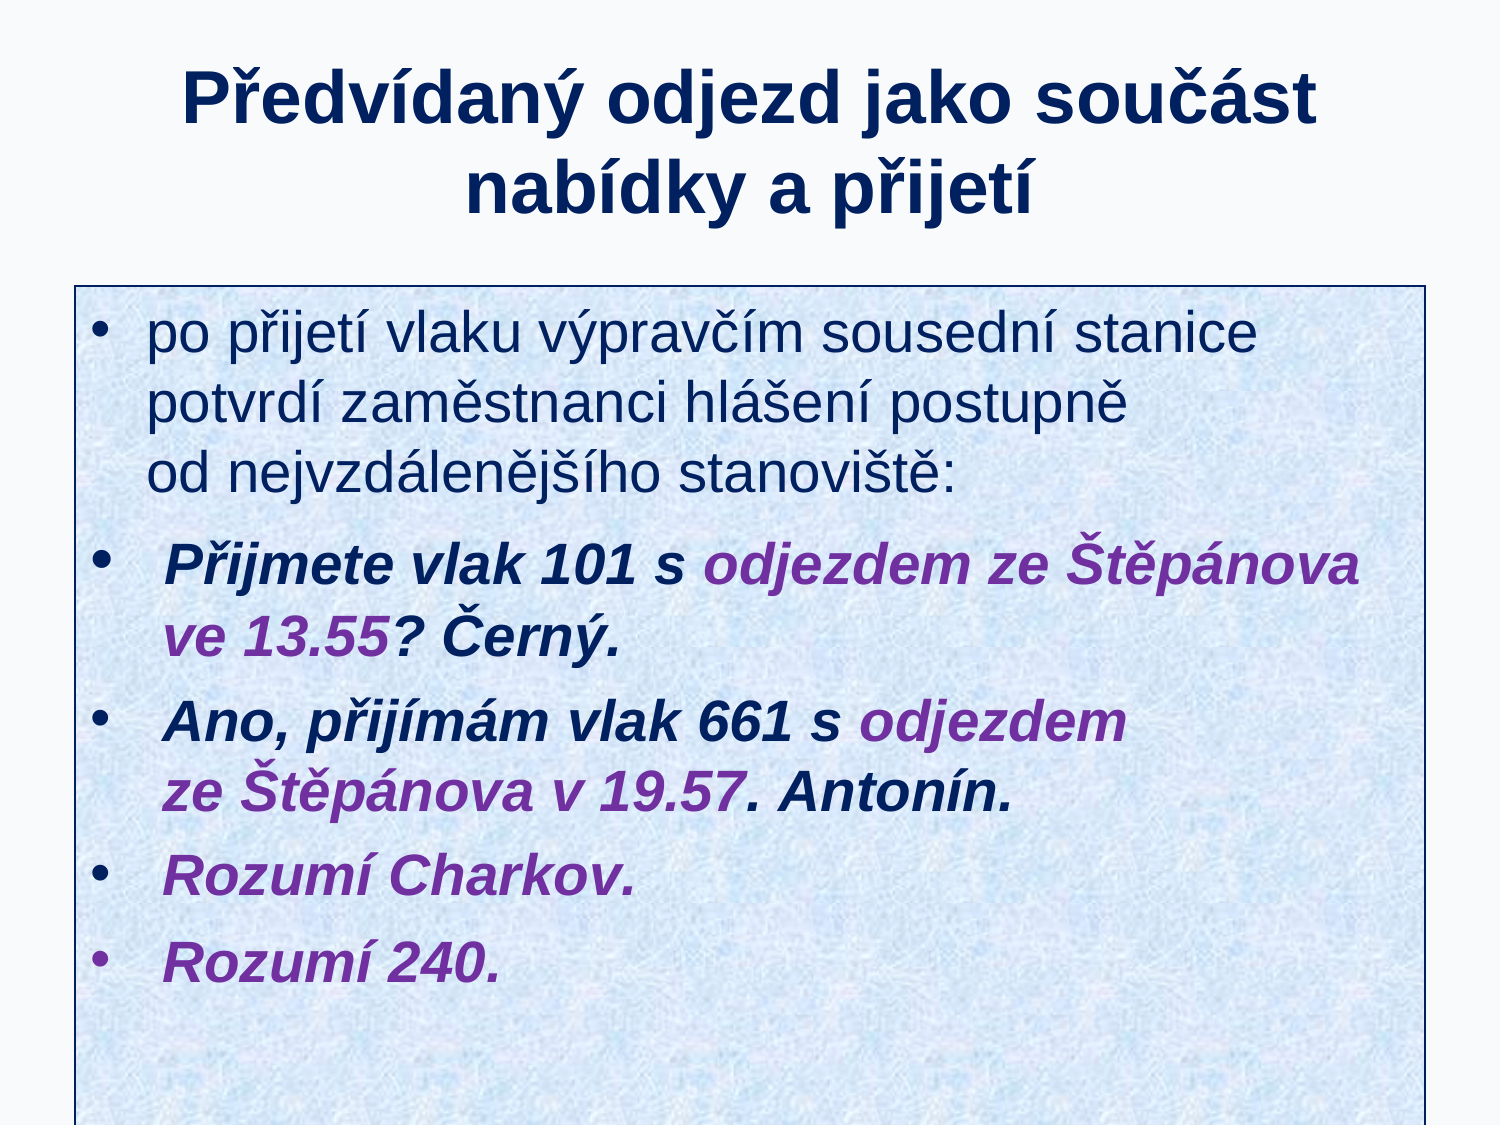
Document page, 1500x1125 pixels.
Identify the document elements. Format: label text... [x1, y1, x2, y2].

title Předvídaný odjezd jako součást nabídky a přijetí [75, 41, 1426, 237]
list po přijetí vlaku výpravčím sousední stanice potvrdí zaměstnanci hlášení postupně od nejvzdálenějšího stanoviště: Přijmete vlak 101 s odjezdem ze Štěpánova ve 13.55? Černý. Ano, přijímám vlak 661 s odjezdem ze Štěpánova v 19.57. Antonín. Rozumí Charkov. Rozumí 240. [75, 286, 1426, 1125]
